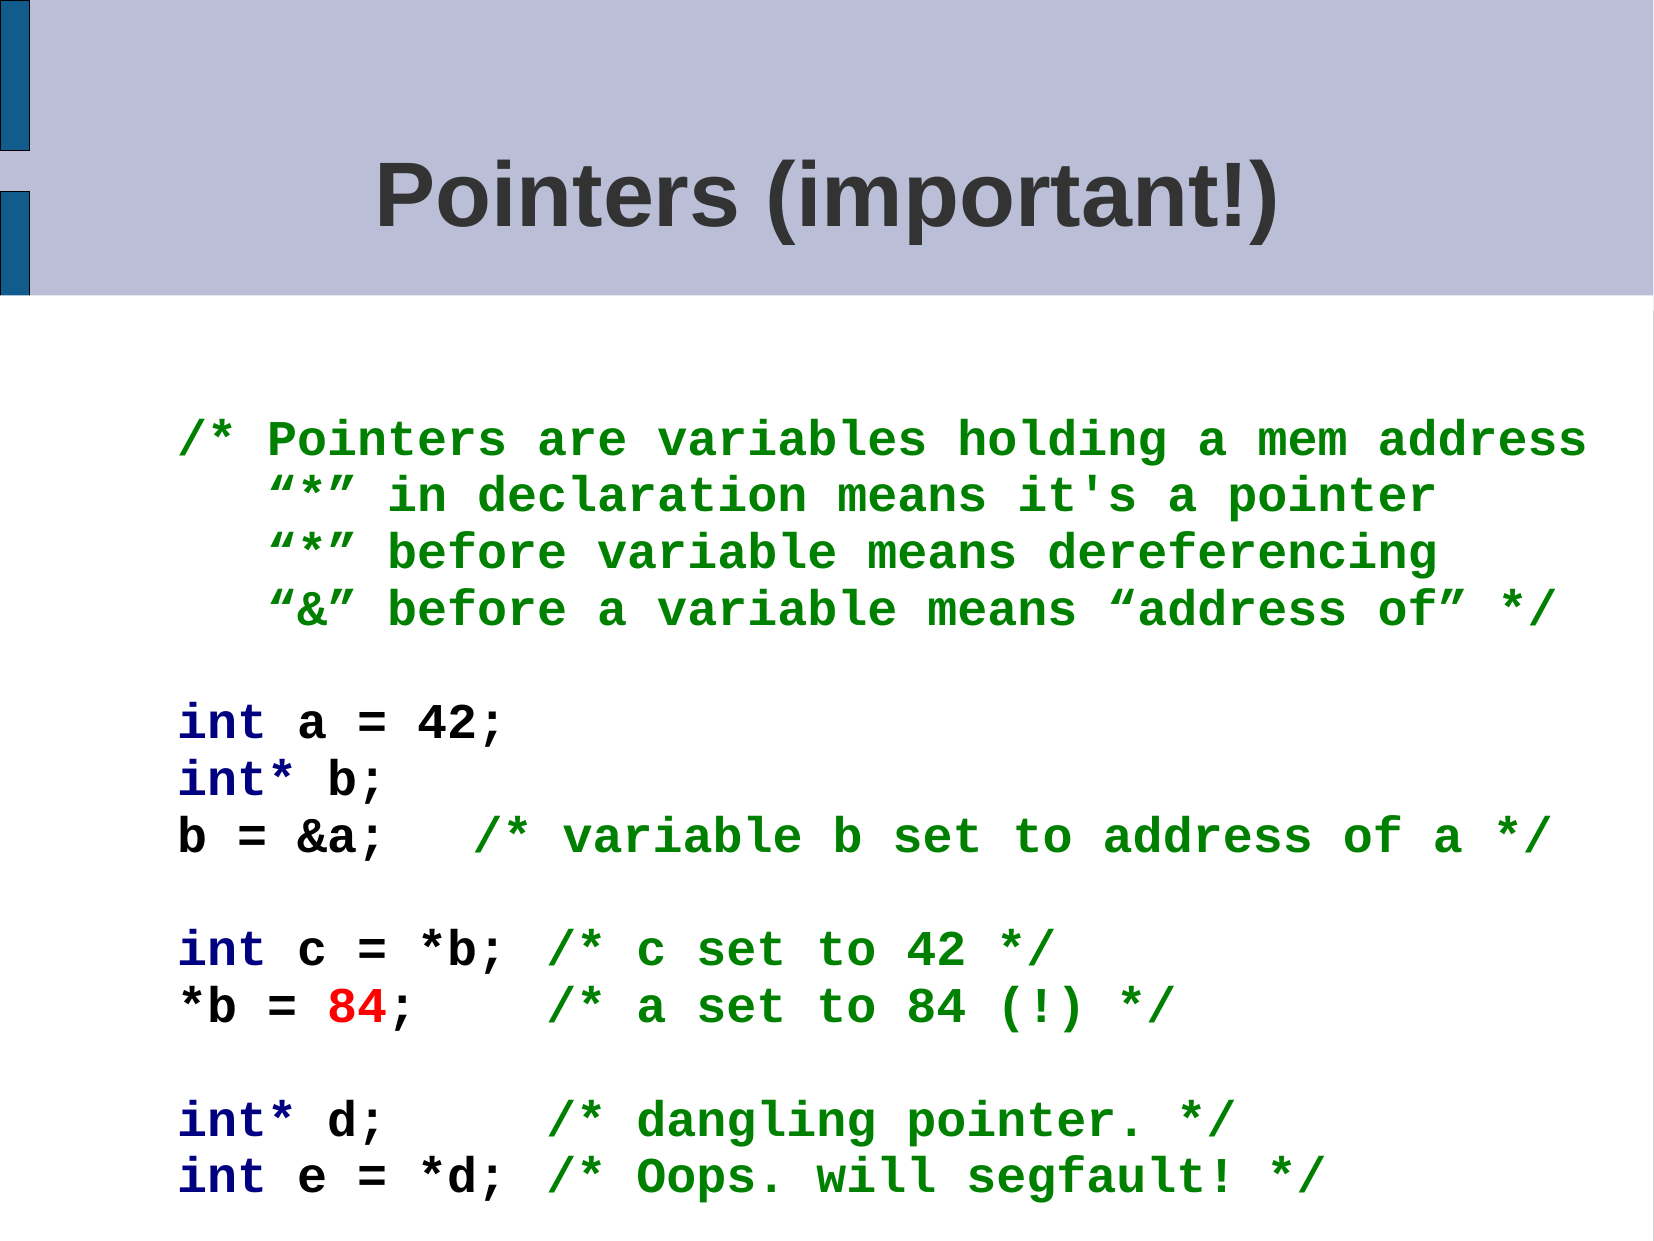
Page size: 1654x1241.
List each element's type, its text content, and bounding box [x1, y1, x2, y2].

title Pointers (important!) [121, 91, 1534, 295]
text_box /* Pointers are variables holding a mem address “*” in declaration means it's a pointer “*” before variable means dereferencing “&” before a variable means “address of” */ int a = 42; int* b; b = &a; /* variable b set to address of a */ int c = *b; /* c set to 42 */ *b = 84; /* a set to 84 (!) */ int* d; /* dangling pointer. */ int e = *d; /* Oops. will segfault! */ [0, 295, 1654, 1241]
